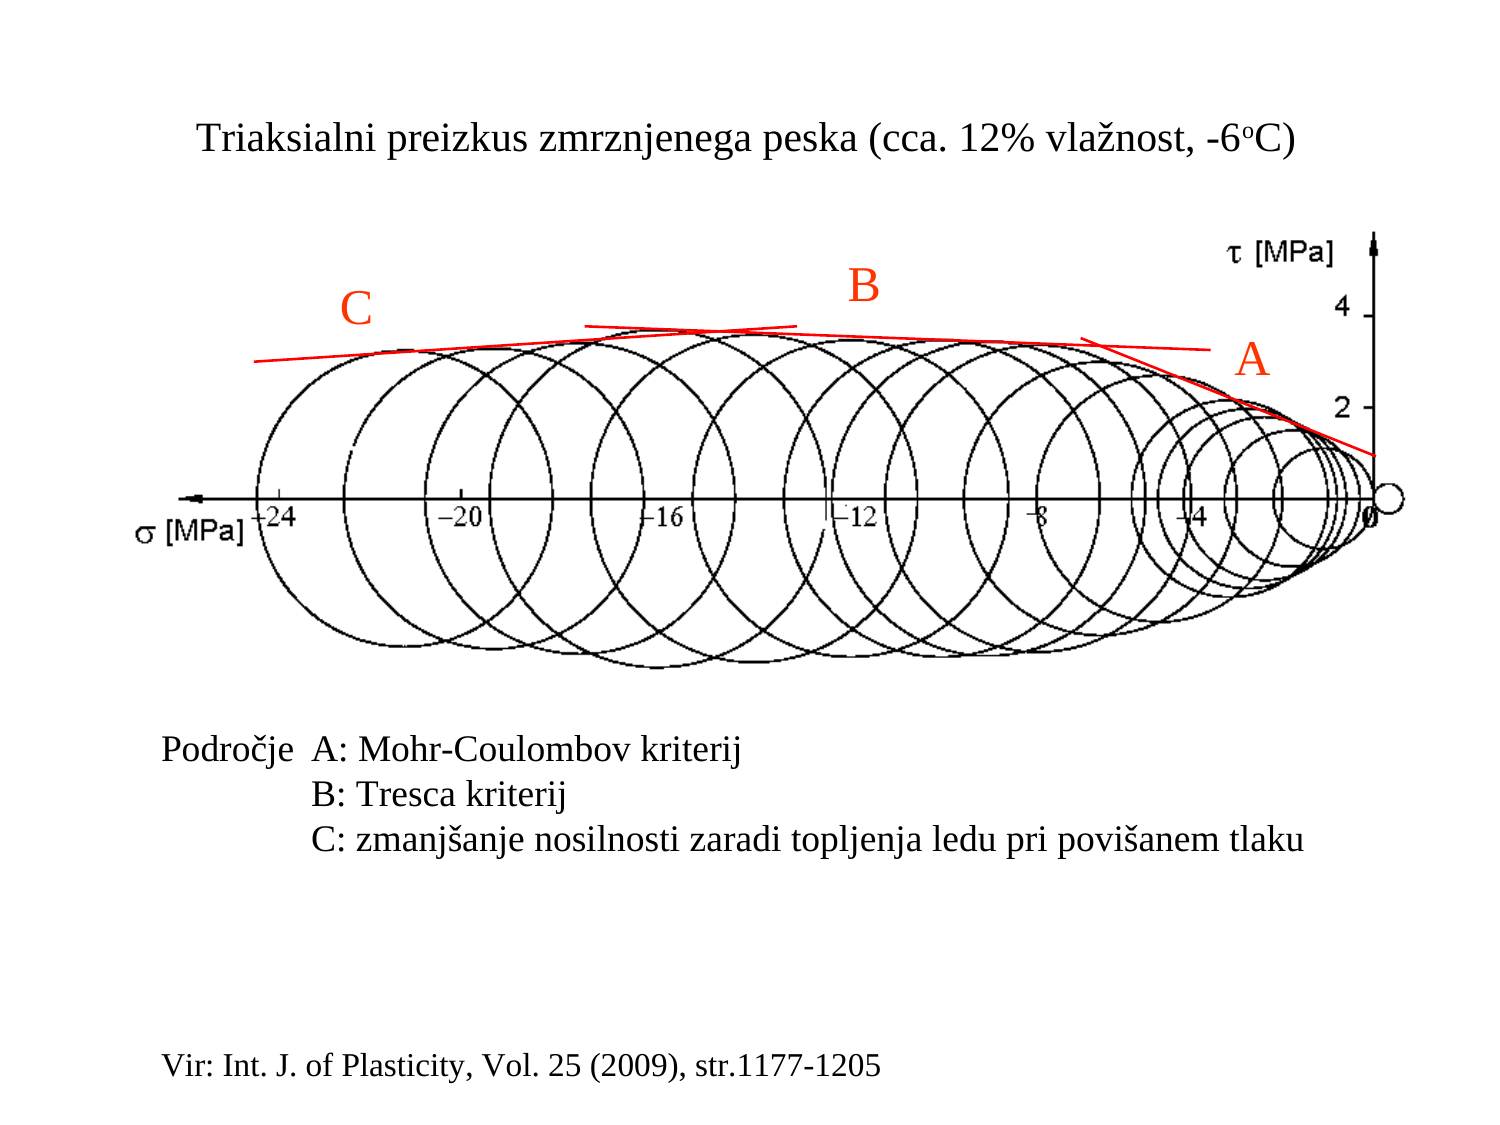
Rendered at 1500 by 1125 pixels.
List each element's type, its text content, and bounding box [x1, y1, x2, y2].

text_box Triaksialni preizkus zmrznjenega peska (cca. 12% vlažnost, -6oC) [181, 101, 1312, 168]
text_box C [324, 267, 388, 343]
text_box Področje A: Mohr-Coulombov kriterij B: Tresca kriterij C: zmanjšanje nosilnosti zaradi topljenja ledu pri povišanem tlaku Vir: Int. J. of Plasticity, Vol. 25 (2009), str.1177-1205 [146, 716, 1321, 1092]
text_box B [833, 243, 896, 320]
picture [123, 219, 1431, 678]
text_box A [1219, 317, 1286, 394]
